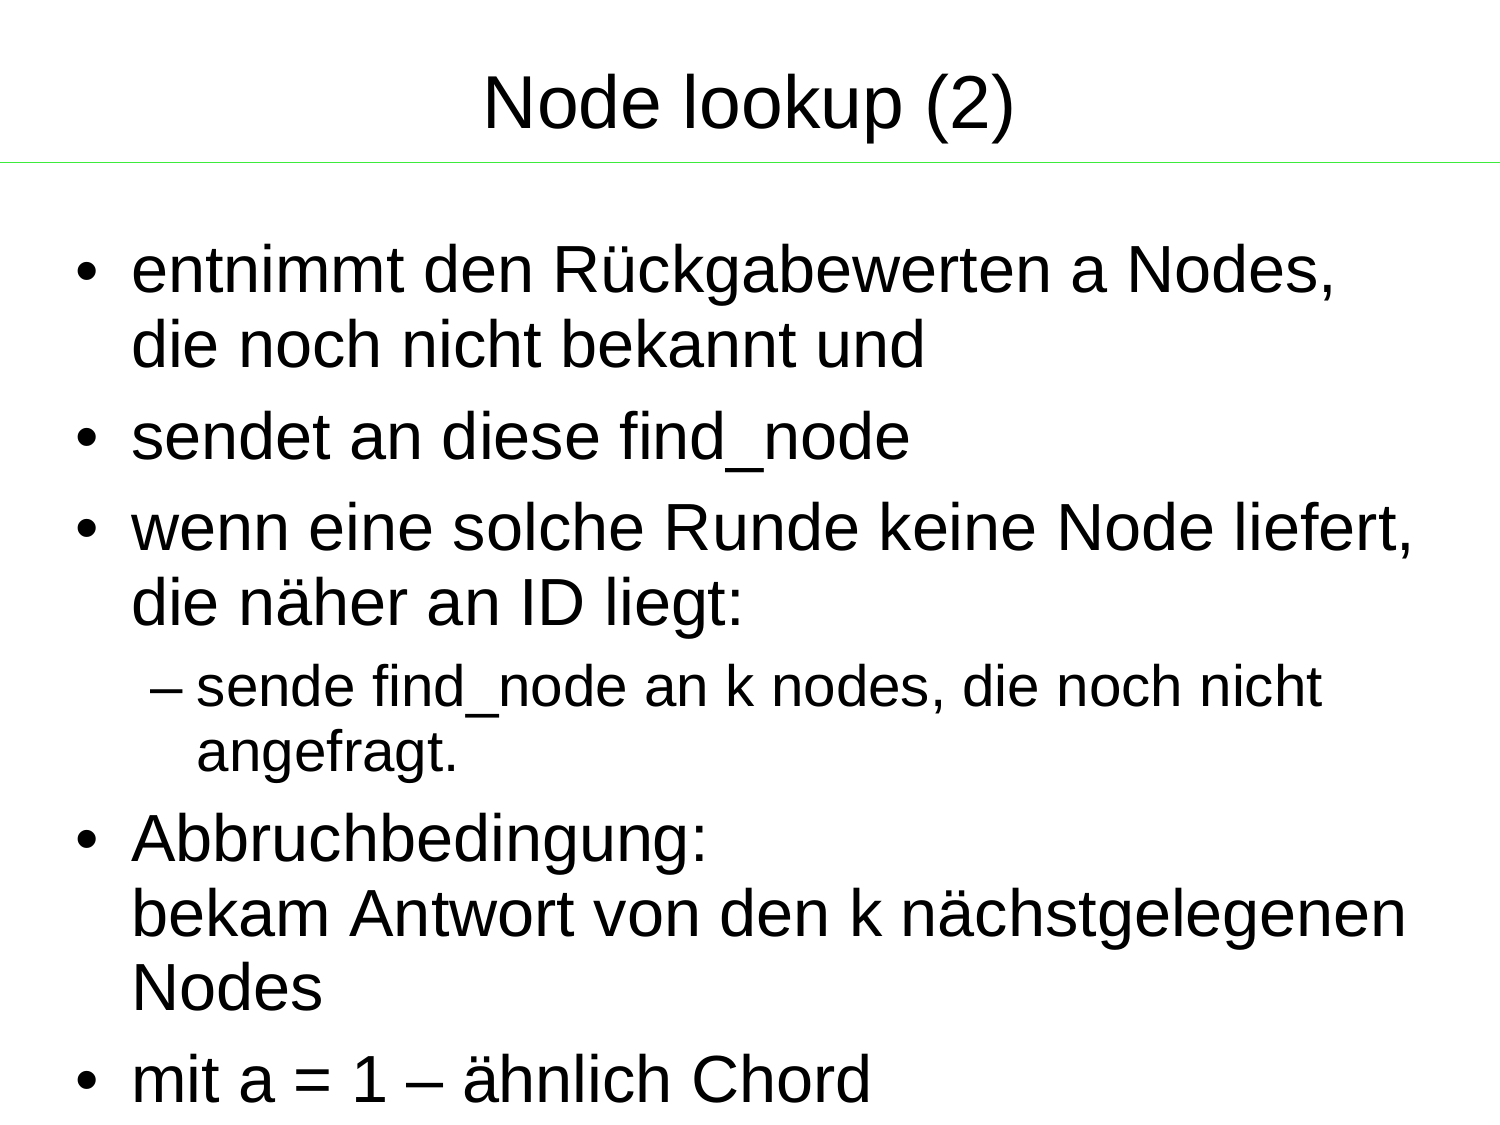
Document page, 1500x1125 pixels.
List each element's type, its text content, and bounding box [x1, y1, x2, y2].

title Node lookup (2) [75, 57, 1426, 148]
list entnimmt den Rückgabewerten a Nodes, die noch nicht bekannt und sendet an diese find_node wenn eine solche Runde keine Node liefert, die näher an ID liegt: sende find_node an k nodes, die noch nicht angefragt. Abbruchbedingung: bekam Antwort von den k nächstgelegenen Nodes mit a = 1 – ähnlich Chord [75, 232, 1426, 1117]
